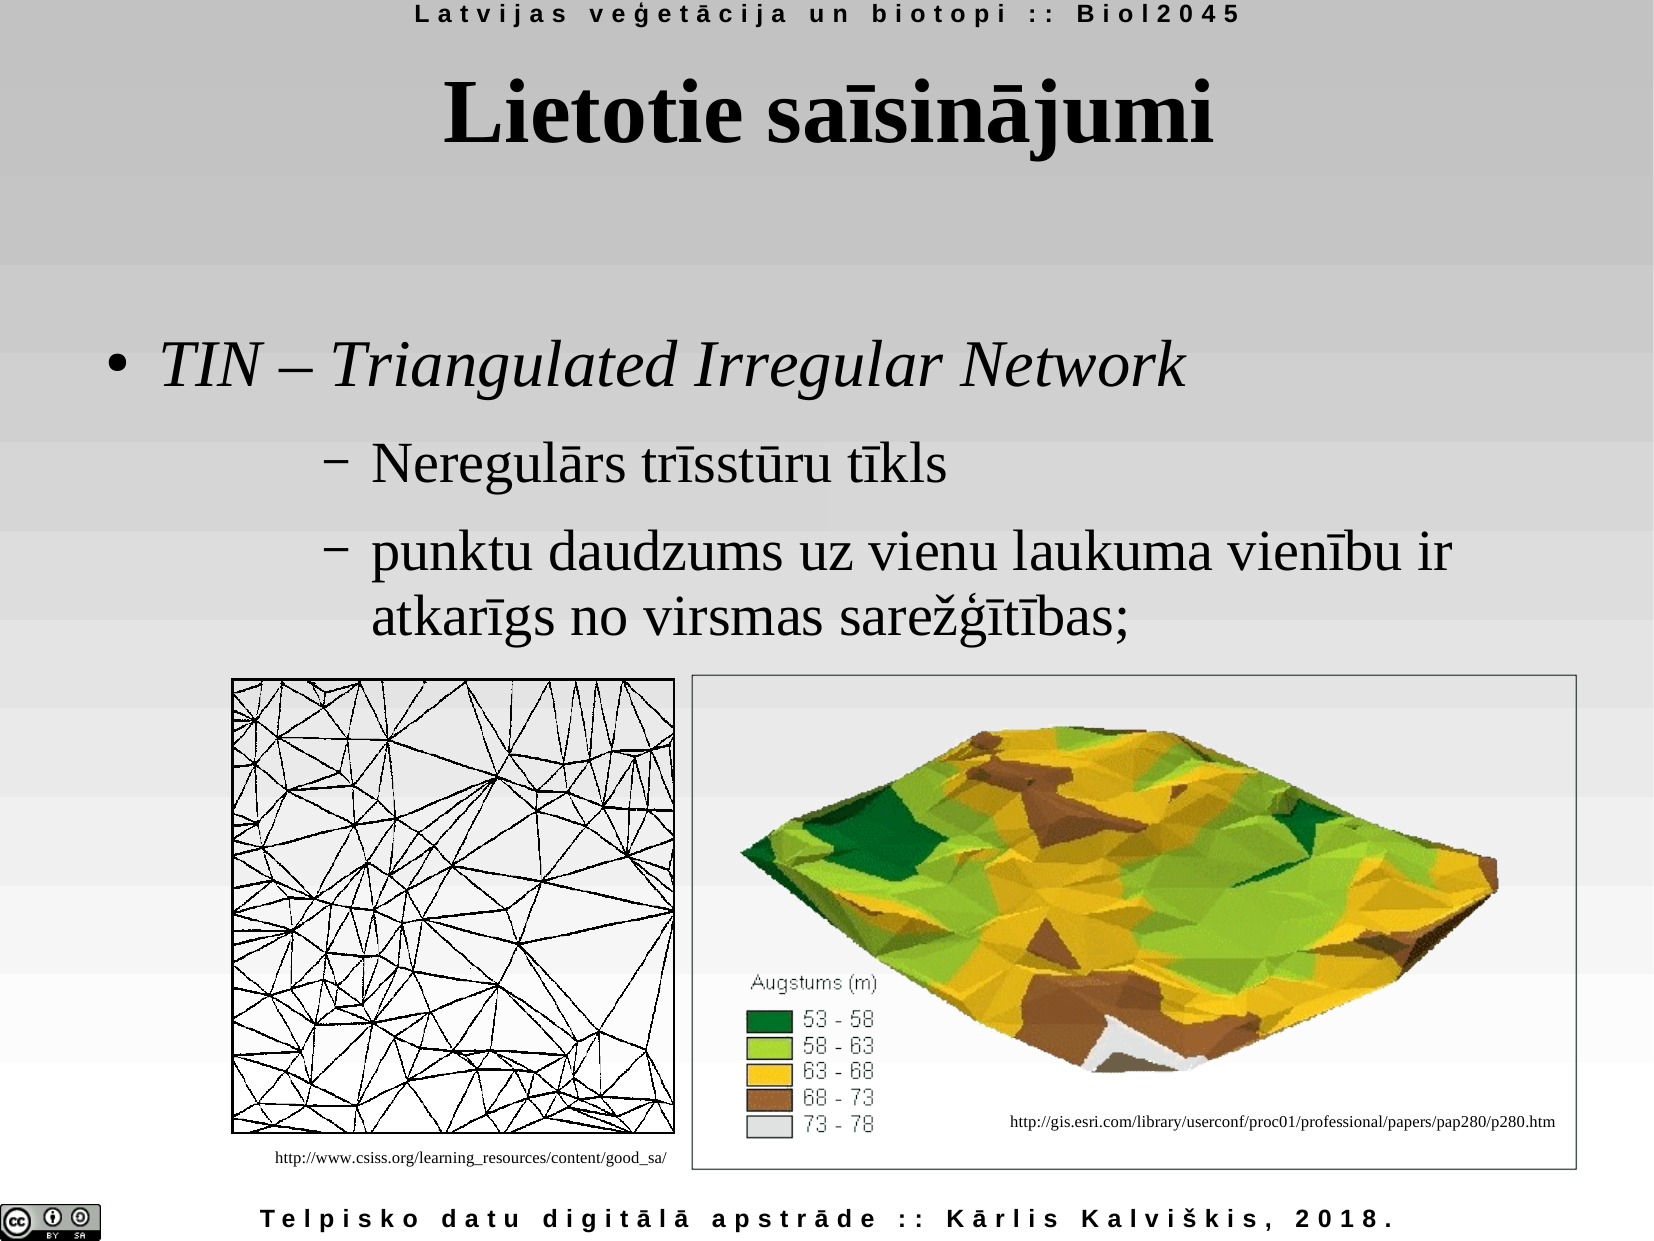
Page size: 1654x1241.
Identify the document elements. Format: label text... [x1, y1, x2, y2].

title Lietotie saīsinājumi [34, 61, 1626, 296]
list TIN – Triangulated Irregular Network Neregulārs trīsstūru tīkls punktu daudzums uz vienu laukuma vienību ir atkarīgs no virsmas sarežģītības; [87, 327, 1602, 1172]
text_box http://www.csiss.org/learning_resources/content/good_sa/ [260, 1140, 682, 1175]
picture [0, 0, 1654, 1241]
text_box http://gis.esri.com/library/userconf/proc01/professional/papers/pap280/p280.htm [995, 1104, 1572, 1139]
